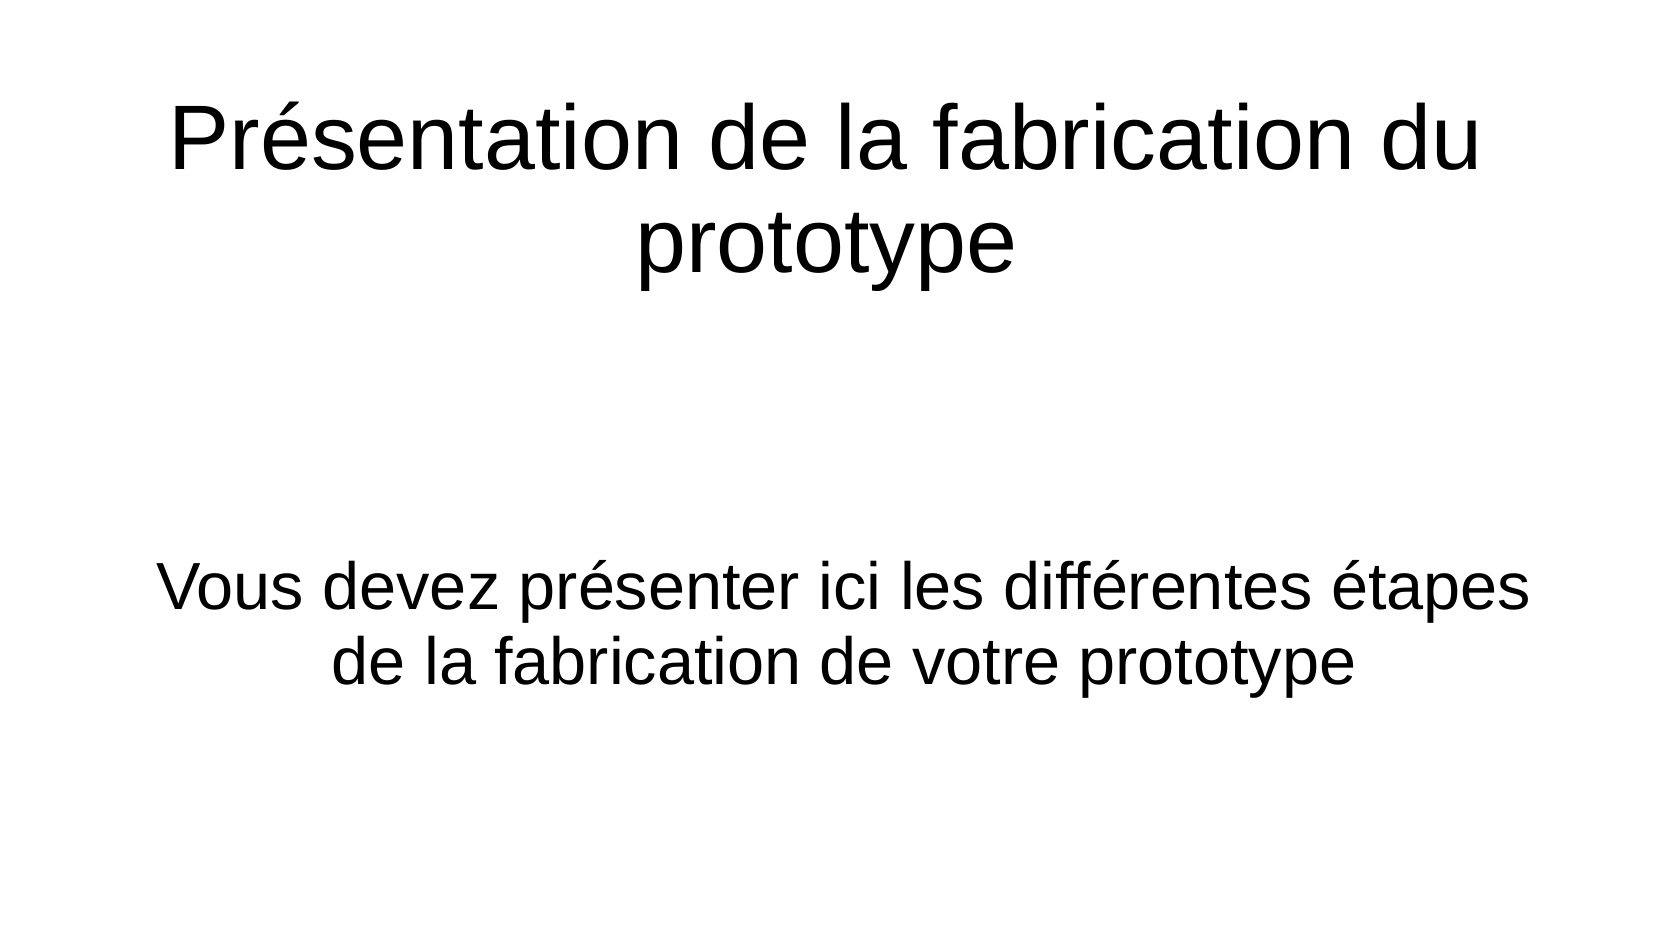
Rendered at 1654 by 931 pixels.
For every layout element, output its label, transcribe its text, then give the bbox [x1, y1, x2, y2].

title Présentation de la fabrication du prototype [82, 35, 1571, 344]
list Vous devez présenter ici les différentes étapes de la fabrication de votre prototype [82, 354, 1571, 894]
